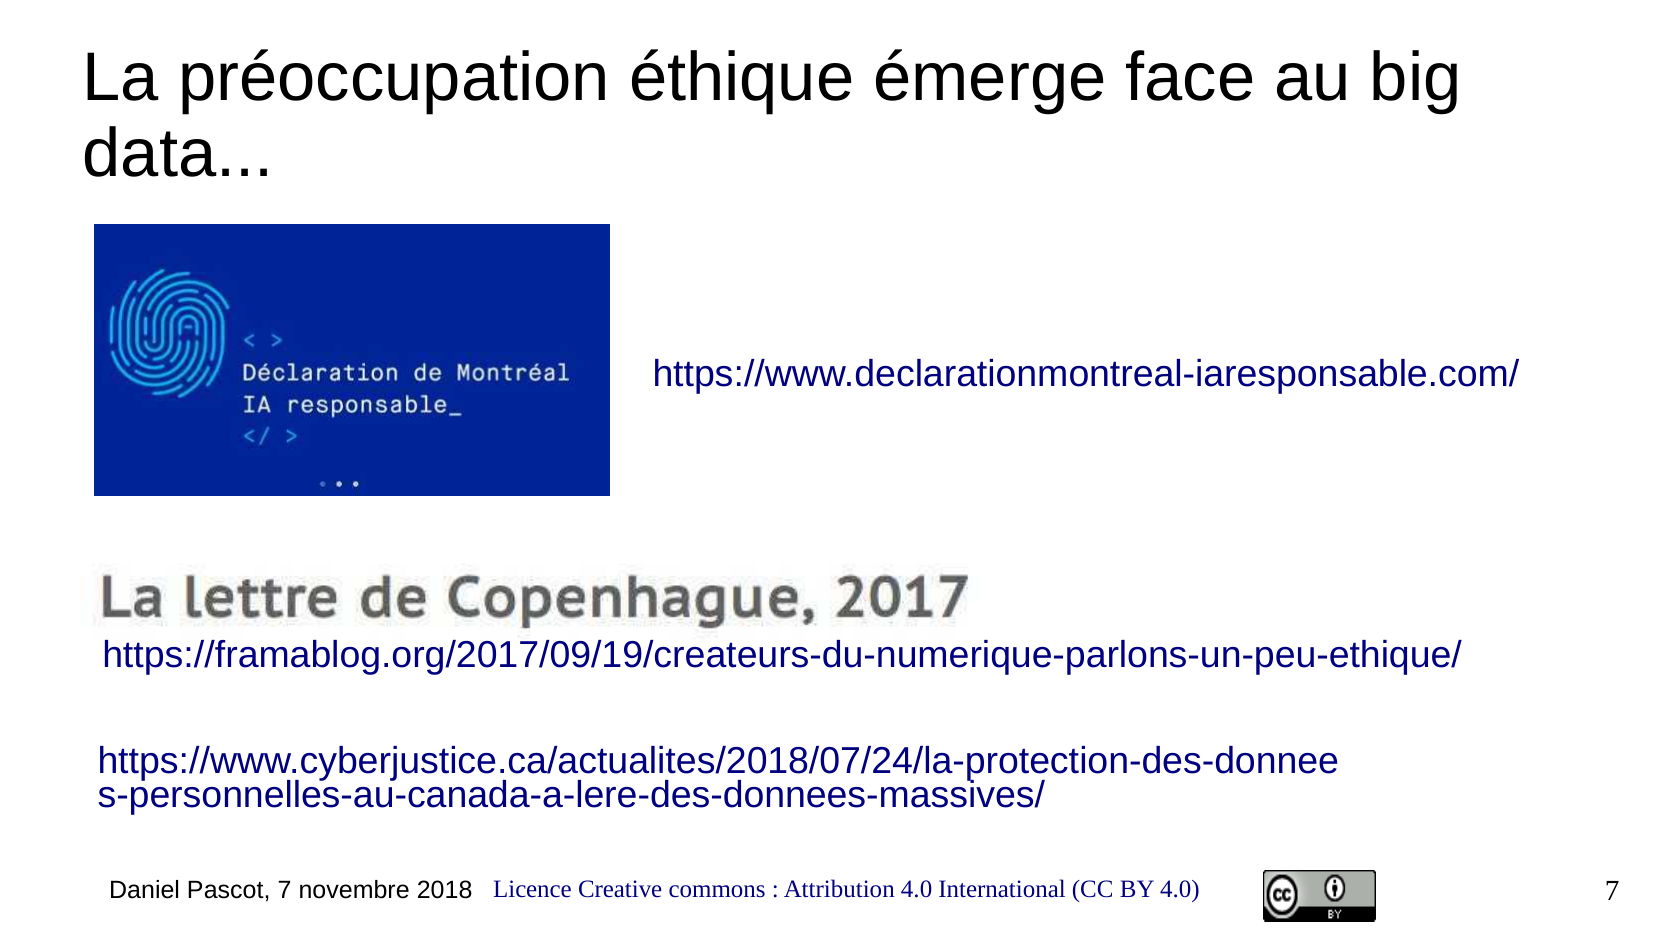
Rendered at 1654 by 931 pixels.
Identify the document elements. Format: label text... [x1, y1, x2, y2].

picture [1263, 870, 1376, 922]
title La préoccupation éthique émerge face au big data... [82, 37, 1571, 193]
picture [80, 526, 1040, 674]
picture [94, 224, 610, 496]
text_box https://framablog.org/2017/09/19/createurs-du-numerique-parlons-un-peu-ethique/ [87, 625, 1489, 721]
text_box https://www.cyberjustice.ca/actualites/2018/07/24/la-protection-des-donnees-personnelles-au-canada-a-lere-des-donnees-massives/ [82, 732, 1359, 832]
text_box https://www.declarationmontreal-iaresponsable.com/ [637, 344, 1571, 402]
